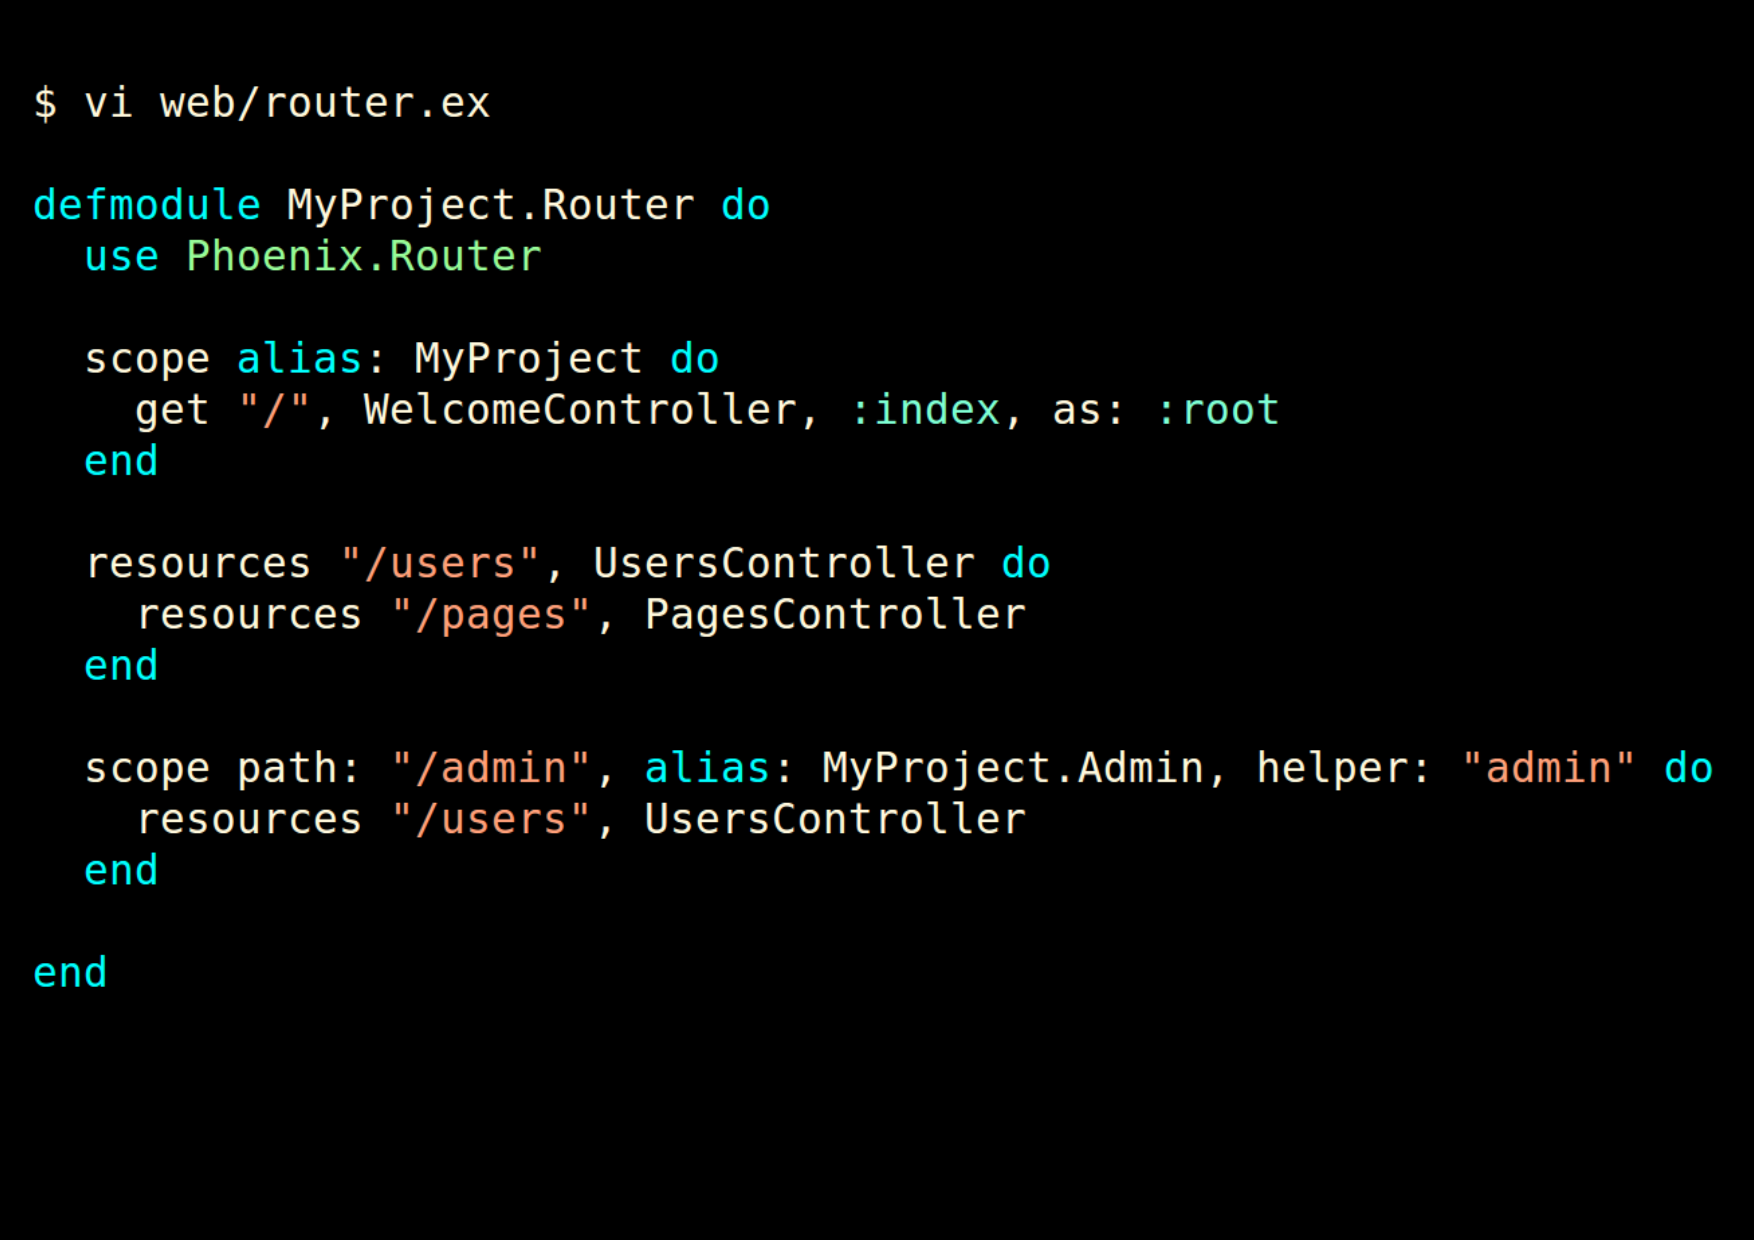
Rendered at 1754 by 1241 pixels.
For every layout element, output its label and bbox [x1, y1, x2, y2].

picture [34, 81, 1727, 999]
